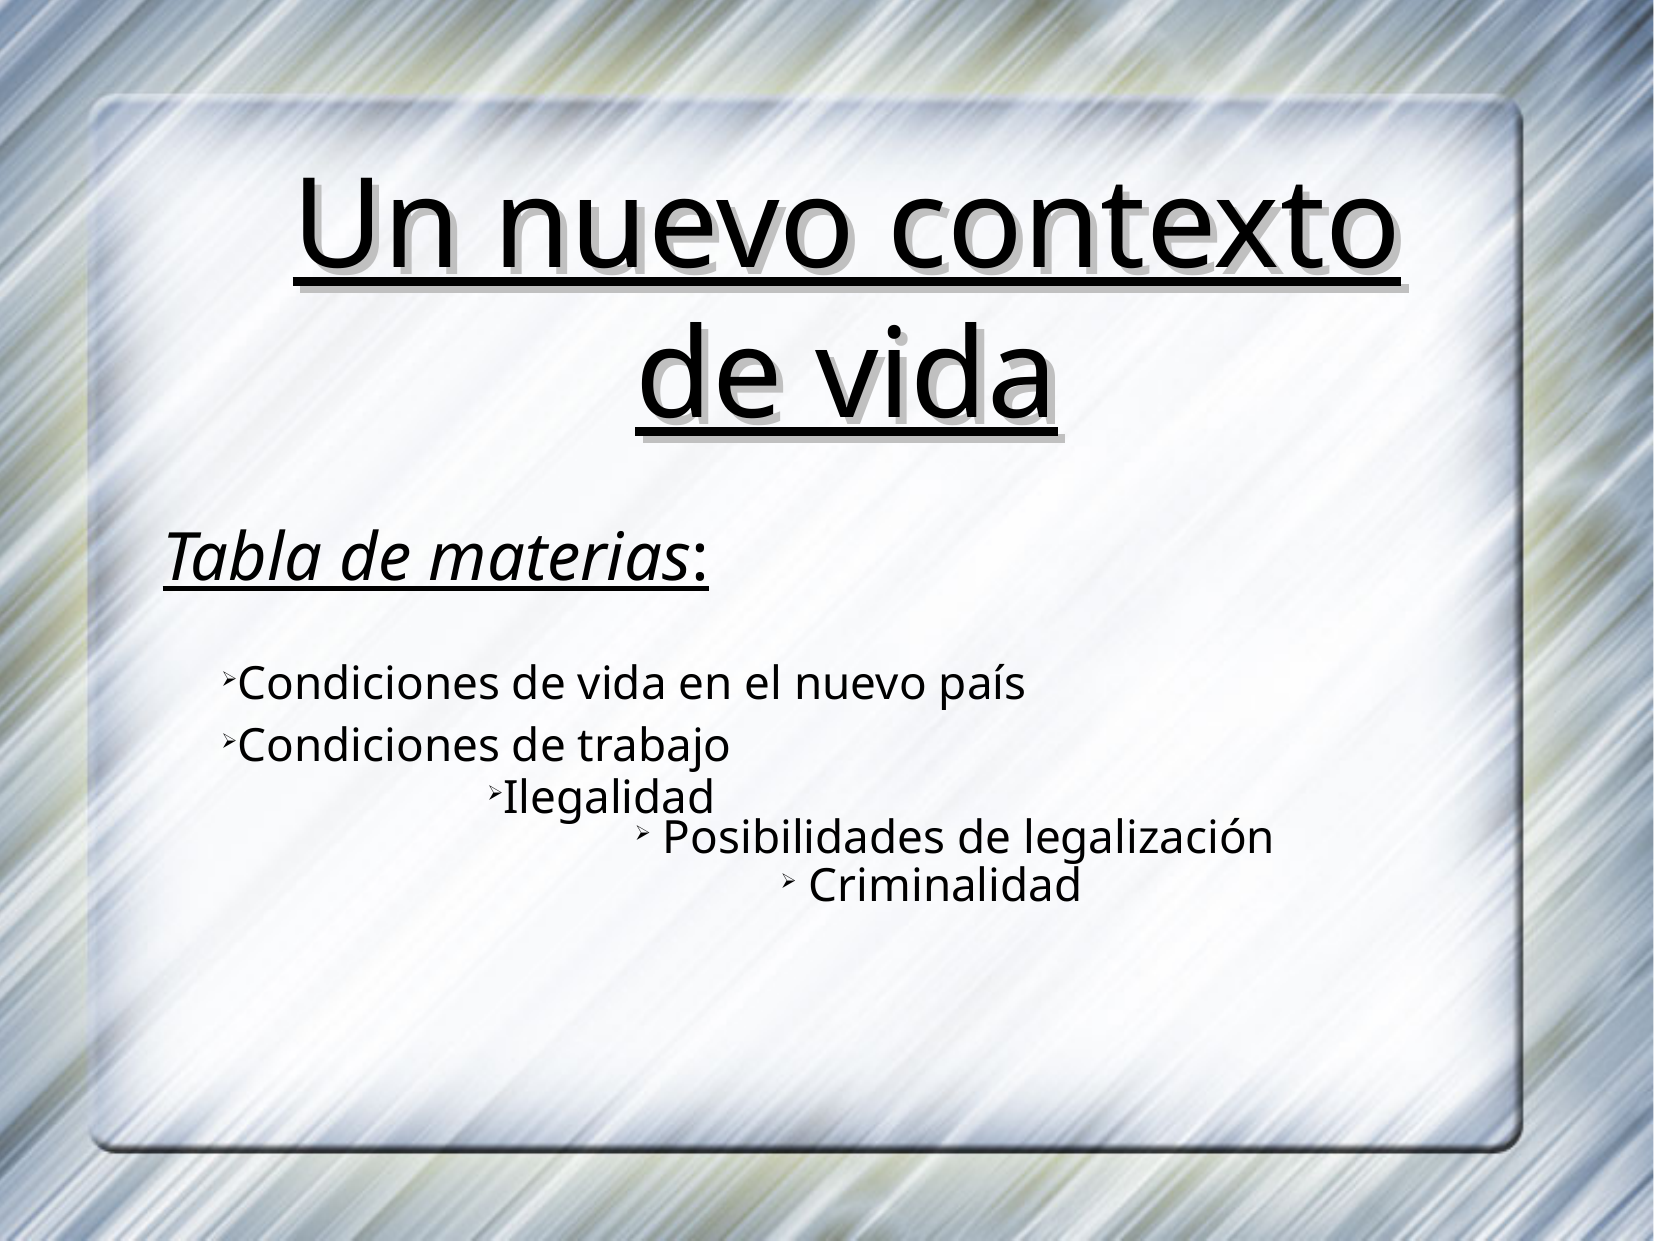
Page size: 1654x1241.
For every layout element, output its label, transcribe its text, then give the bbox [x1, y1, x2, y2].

text_box Ilegalidad [472, 756, 776, 827]
text_box Posibilidades de legalización [620, 797, 1378, 868]
text_box Condiciones de vida en el nuevo país Condiciones de trabajo [206, 642, 1164, 768]
text_box Un nuevo contexto de vida [99, 141, 1595, 443]
text_box Tabla de materias: [147, 501, 819, 673]
text_box Criminalidad [765, 845, 1152, 916]
